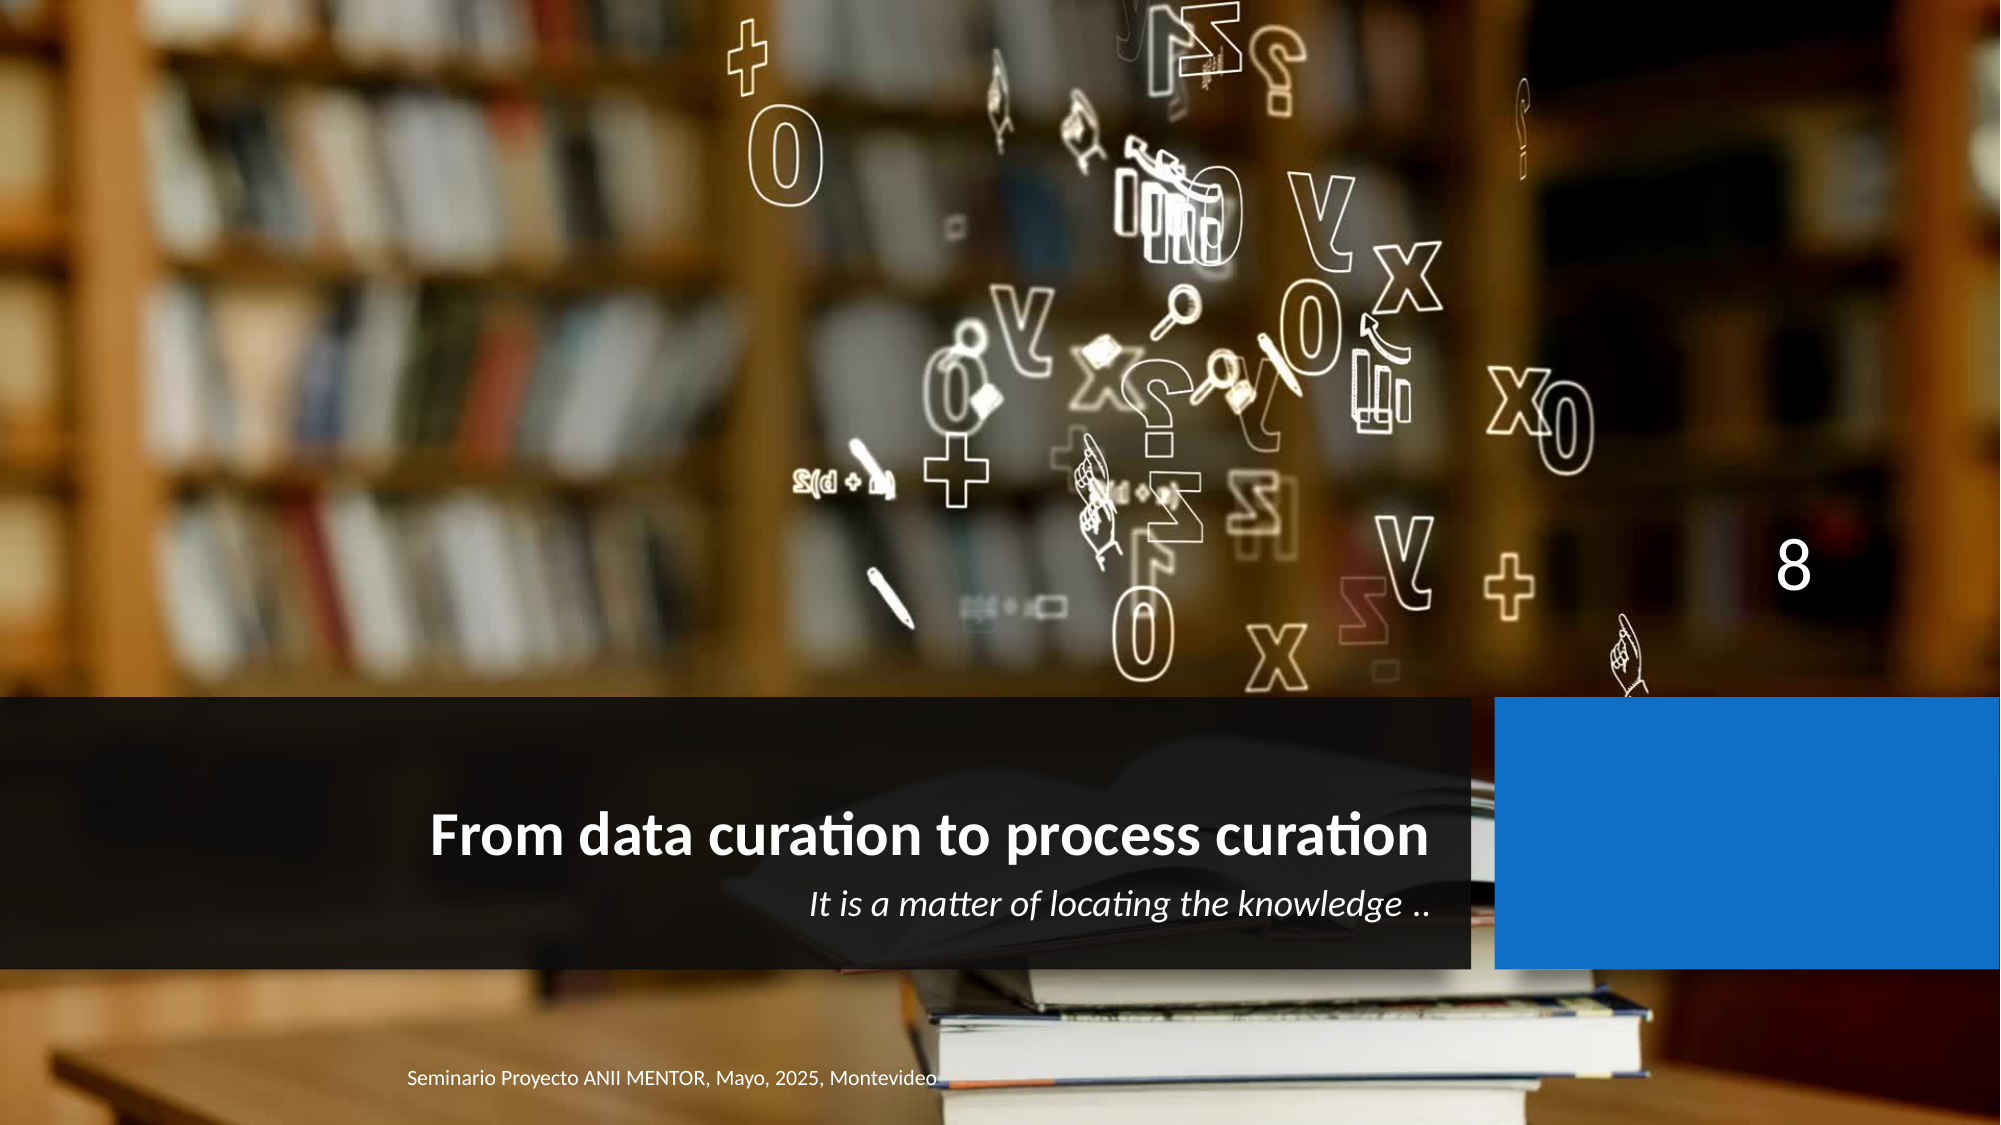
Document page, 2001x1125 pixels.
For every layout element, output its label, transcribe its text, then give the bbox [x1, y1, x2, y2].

text_box [1494, 697, 2000, 1014]
footer Seminario Proyecto ANII MENTOR, Mayo, 2025, Montevideo [111, 1060, 1239, 1120]
title From data curation to process curation [111, 722, 1446, 876]
picture [0, 0, 2000, 1125]
list It is a matter of locating the knowledge .. [111, 876, 1446, 943]
slide_number <number> [1760, 470, 1950, 650]
text_box [0, 697, 1472, 1014]
